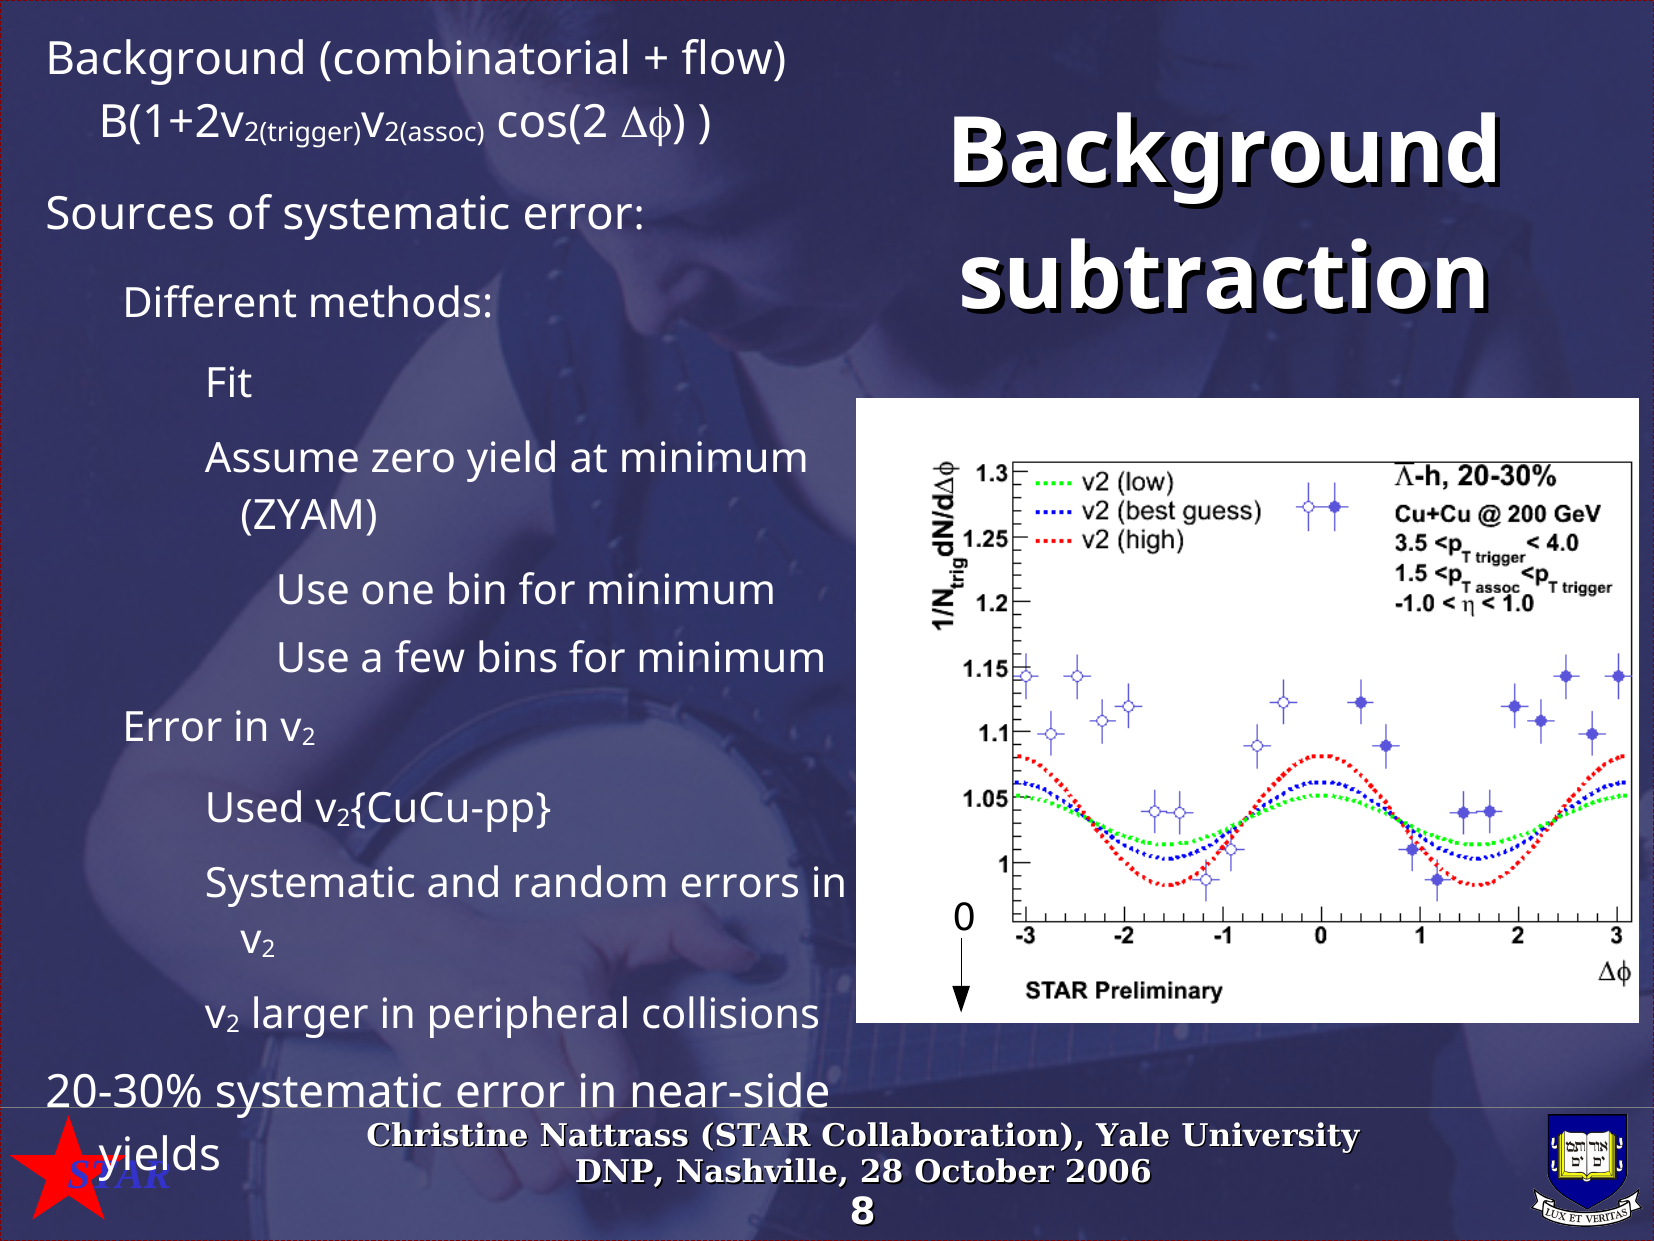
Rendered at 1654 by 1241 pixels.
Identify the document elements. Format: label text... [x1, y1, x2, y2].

text_box 0 [937, 888, 1013, 947]
picture [1530, 1114, 1643, 1227]
list Background (combinatorial + flow) B(1+2v2(trigger)v2(assoc) cos(2 ) ) Sources of systematic error: Different methods: Fit Assume zero yield at minimum (ZYAM) Use one bin for minimum Use a few bins for minimum Error in v2 Used v2{CuCu-pp} Systematic and random errors in v2 v2 larger in peripheral collisions 20-30% systematic error in near-side yields [27, 25, 853, 1163]
picture [856, 398, 1639, 1023]
title Background subtraction [872, 35, 1578, 385]
